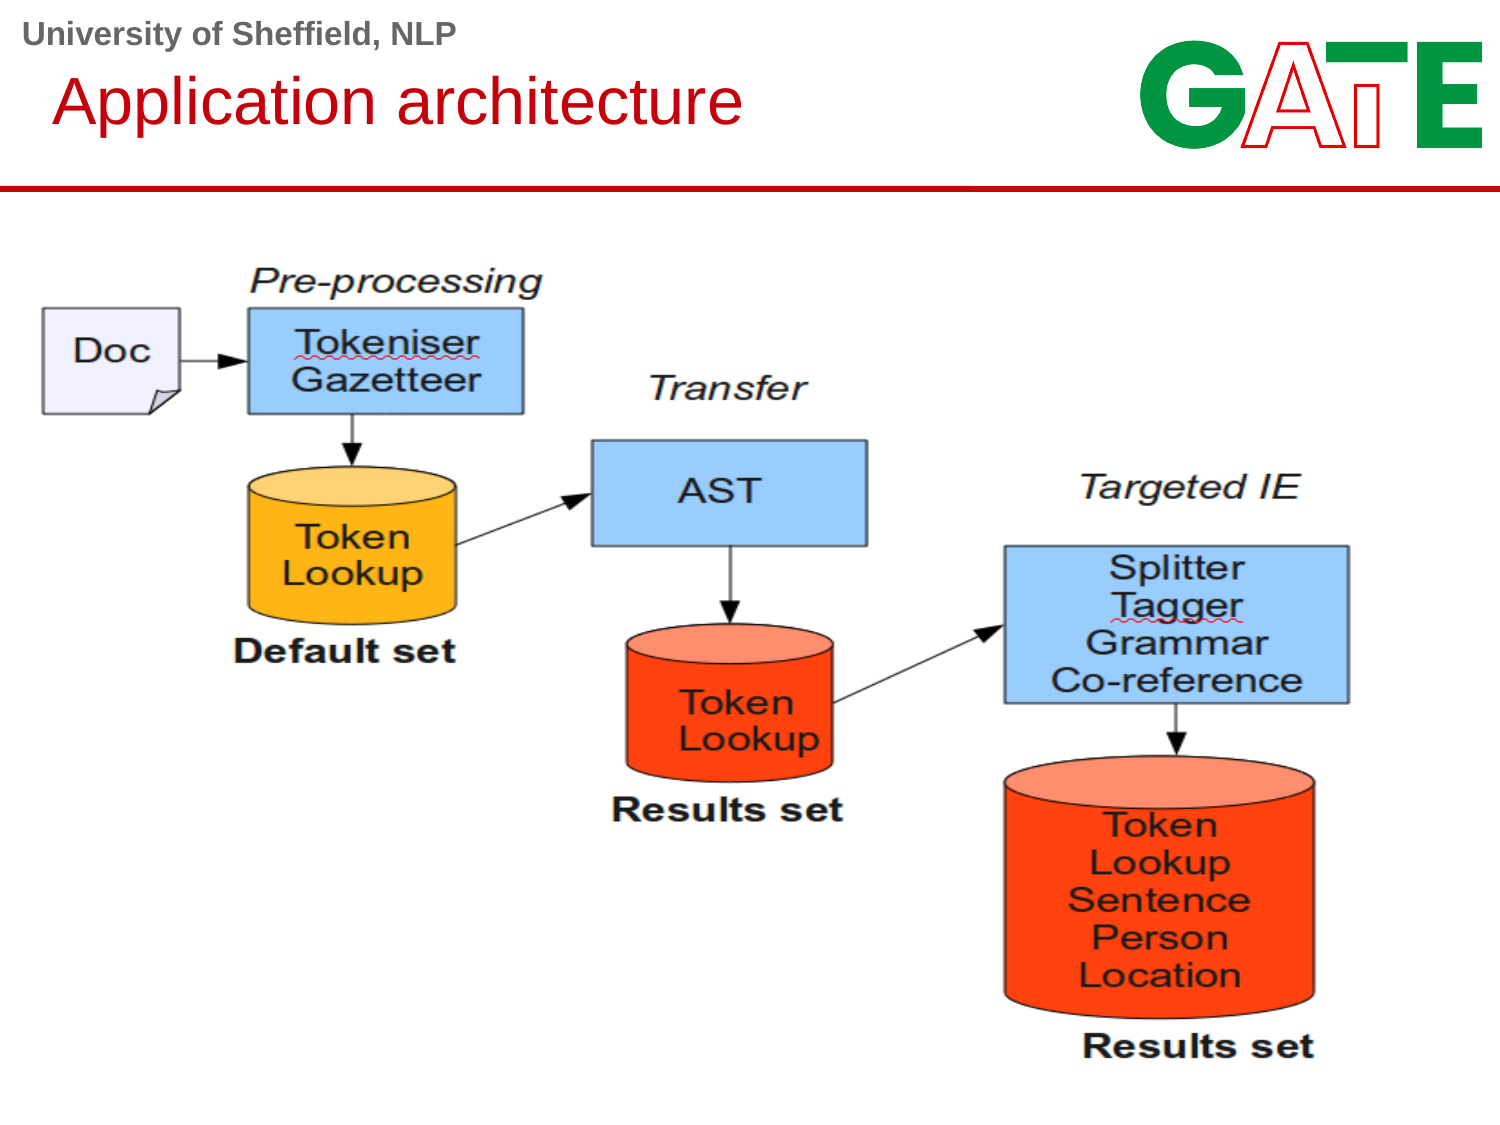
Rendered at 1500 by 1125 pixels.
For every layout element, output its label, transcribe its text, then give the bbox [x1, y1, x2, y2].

picture [29, 236, 1418, 1093]
title Application architecture [37, 0, 1380, 203]
picture [1380, 23, 1489, 166]
